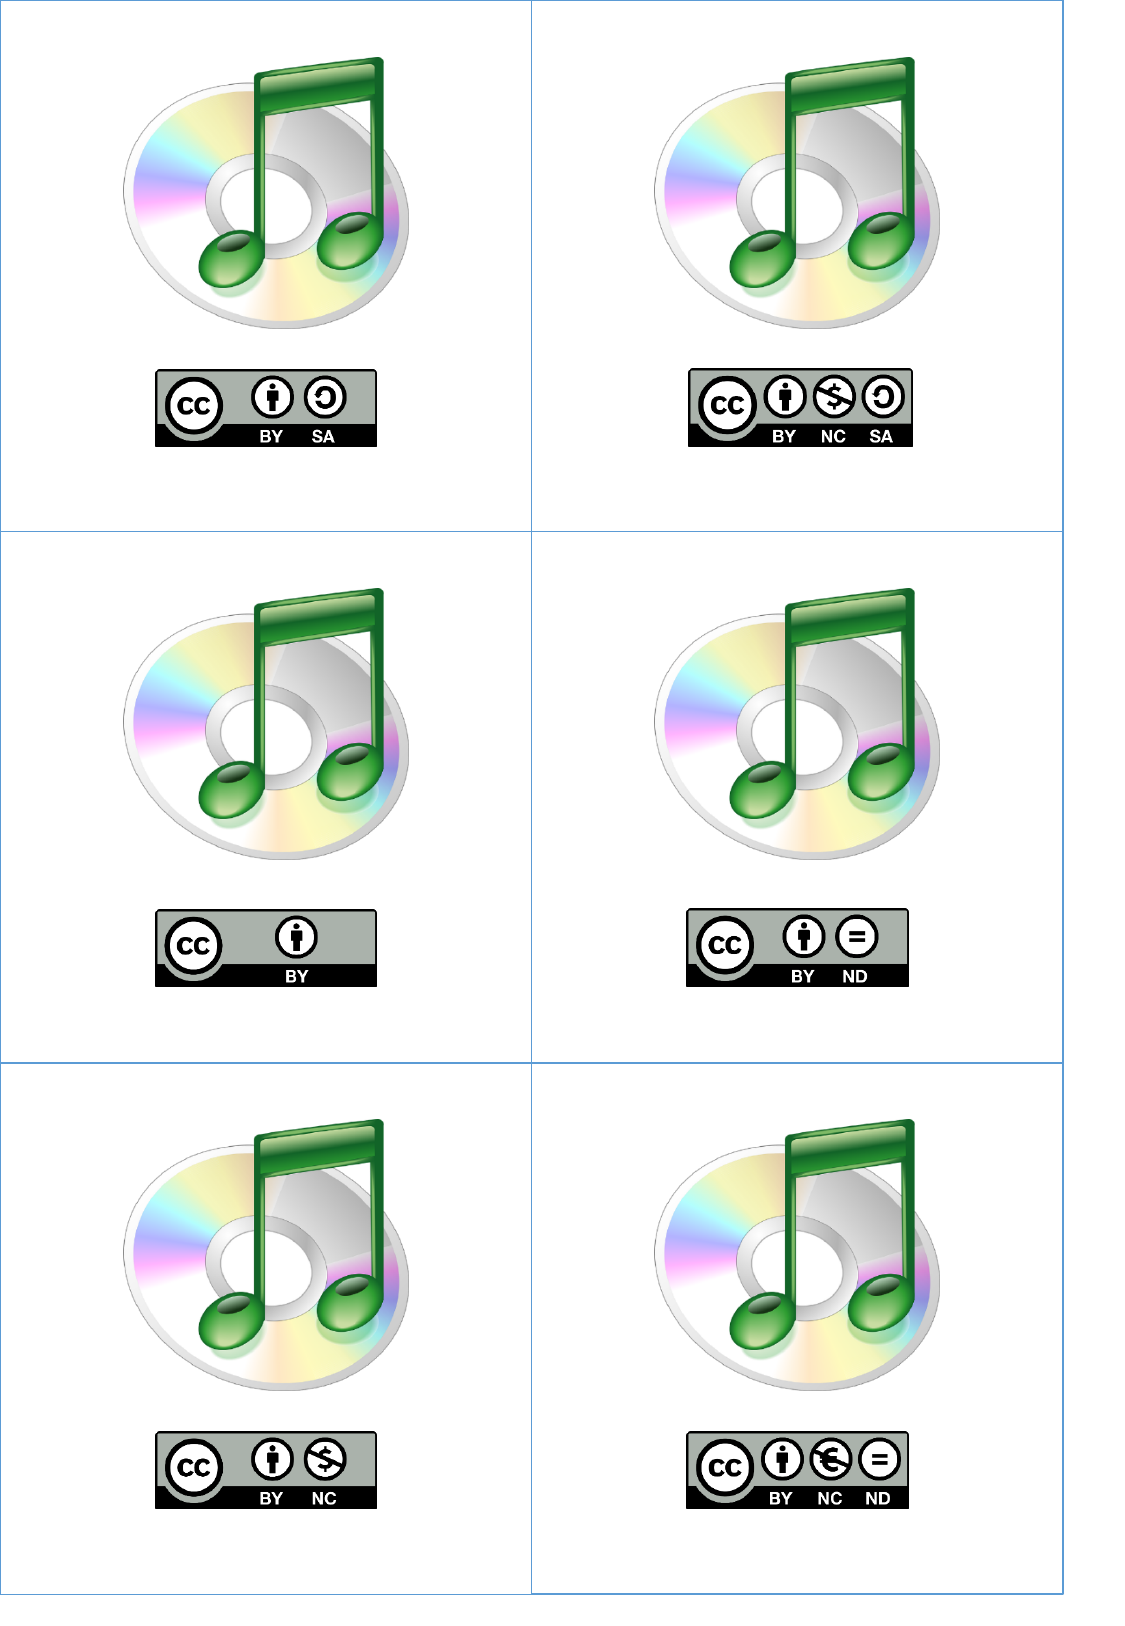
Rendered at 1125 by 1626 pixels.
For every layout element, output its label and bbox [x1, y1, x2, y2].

picture [654, 588, 940, 860]
picture [123, 588, 409, 860]
picture [123, 57, 409, 329]
picture [155, 369, 377, 448]
picture [686, 1431, 909, 1509]
picture [155, 1431, 377, 1509]
picture [686, 908, 909, 987]
picture [654, 1119, 940, 1391]
picture [155, 909, 377, 987]
picture [123, 1119, 409, 1391]
picture [654, 57, 940, 329]
picture [688, 368, 913, 448]
